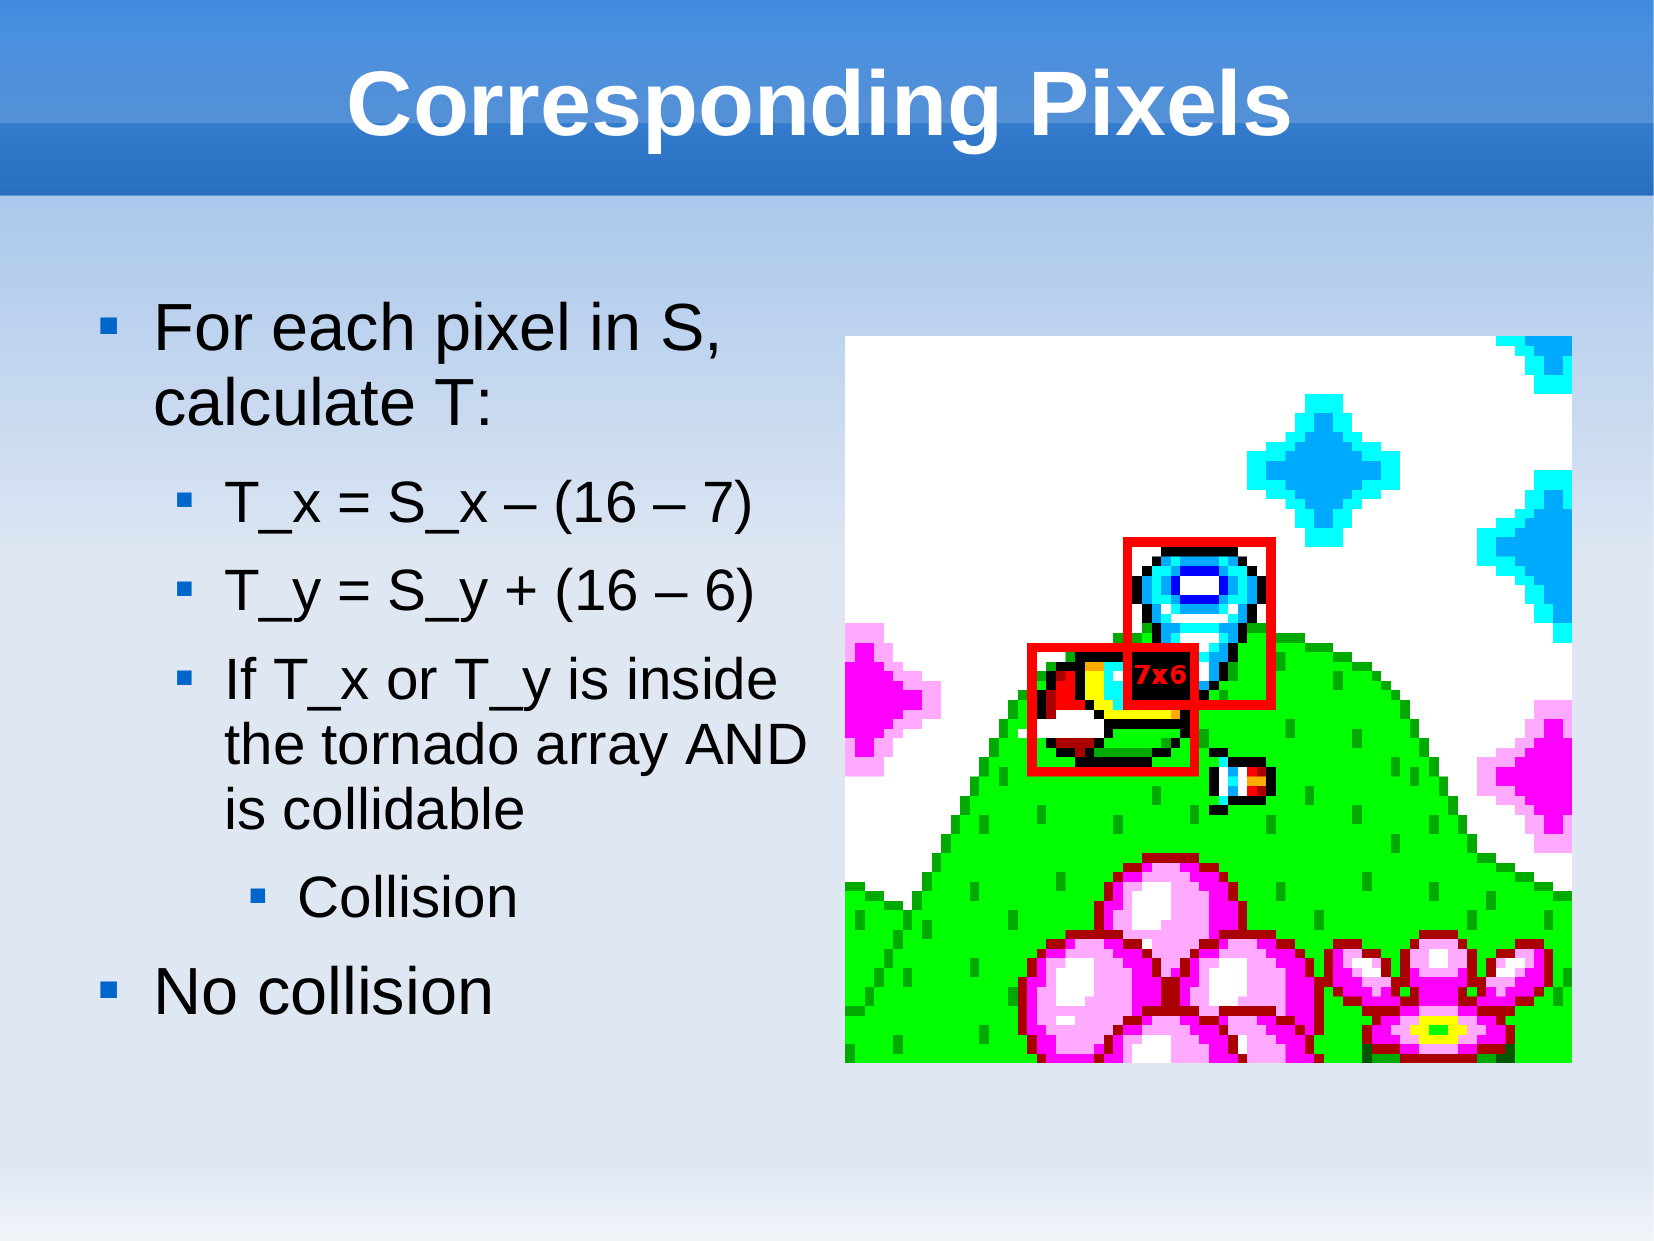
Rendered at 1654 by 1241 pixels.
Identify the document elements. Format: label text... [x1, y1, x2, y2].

title Corresponding Pixels [76, 0, 1565, 208]
list For each pixel in S, calculate T: T_x = S_x – (16 – 7) T_y = S_y + (16 – 6) If T_x or T_y is inside the tornado array AND is collidable Collision No collision [82, 290, 809, 1109]
picture [0, 0, 1654, 1241]
